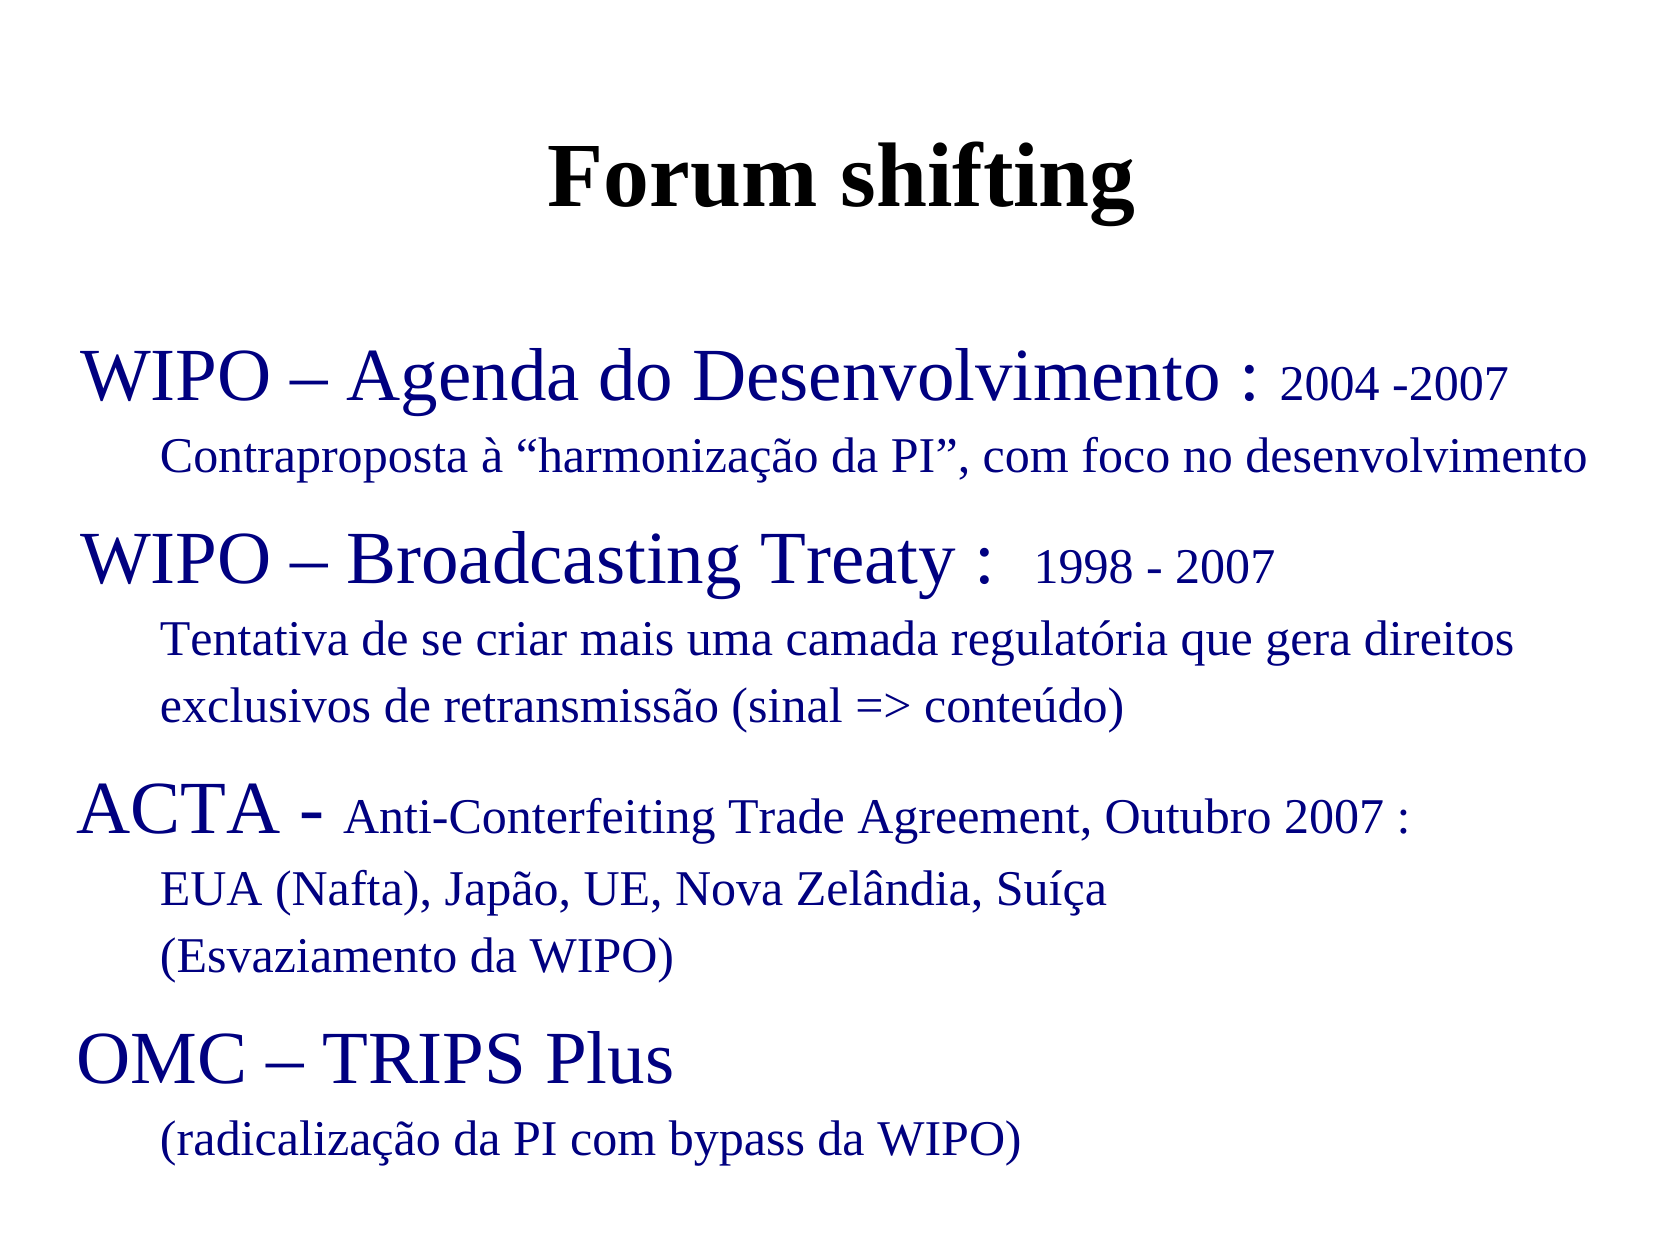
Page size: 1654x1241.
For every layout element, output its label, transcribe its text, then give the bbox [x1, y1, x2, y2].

text_box WIPO – Agenda do Desenvolvimento : 2004 -2007 Contraproposta à “harmonização da PI”, com foco no desenvolvimento WIPO – Broadcasting Treaty : 1998 - 2007 Tentativa de se criar mais uma camada regulatória que gera direitos exclusivos de retransmissão (sinal => conteúdo) ACTA - Anti-Conterfeiting Trade Agreement, Outubro 2007 : EUA (Nafta), Japão, UE, Nova Zelândia, Suíça (Esvaziamento da WIPO) OMC – TRIPS Plus (radicalização da PI com bypass da WIPO) [76, 317, 1596, 1150]
title Forum shifting [204, 81, 1480, 269]
